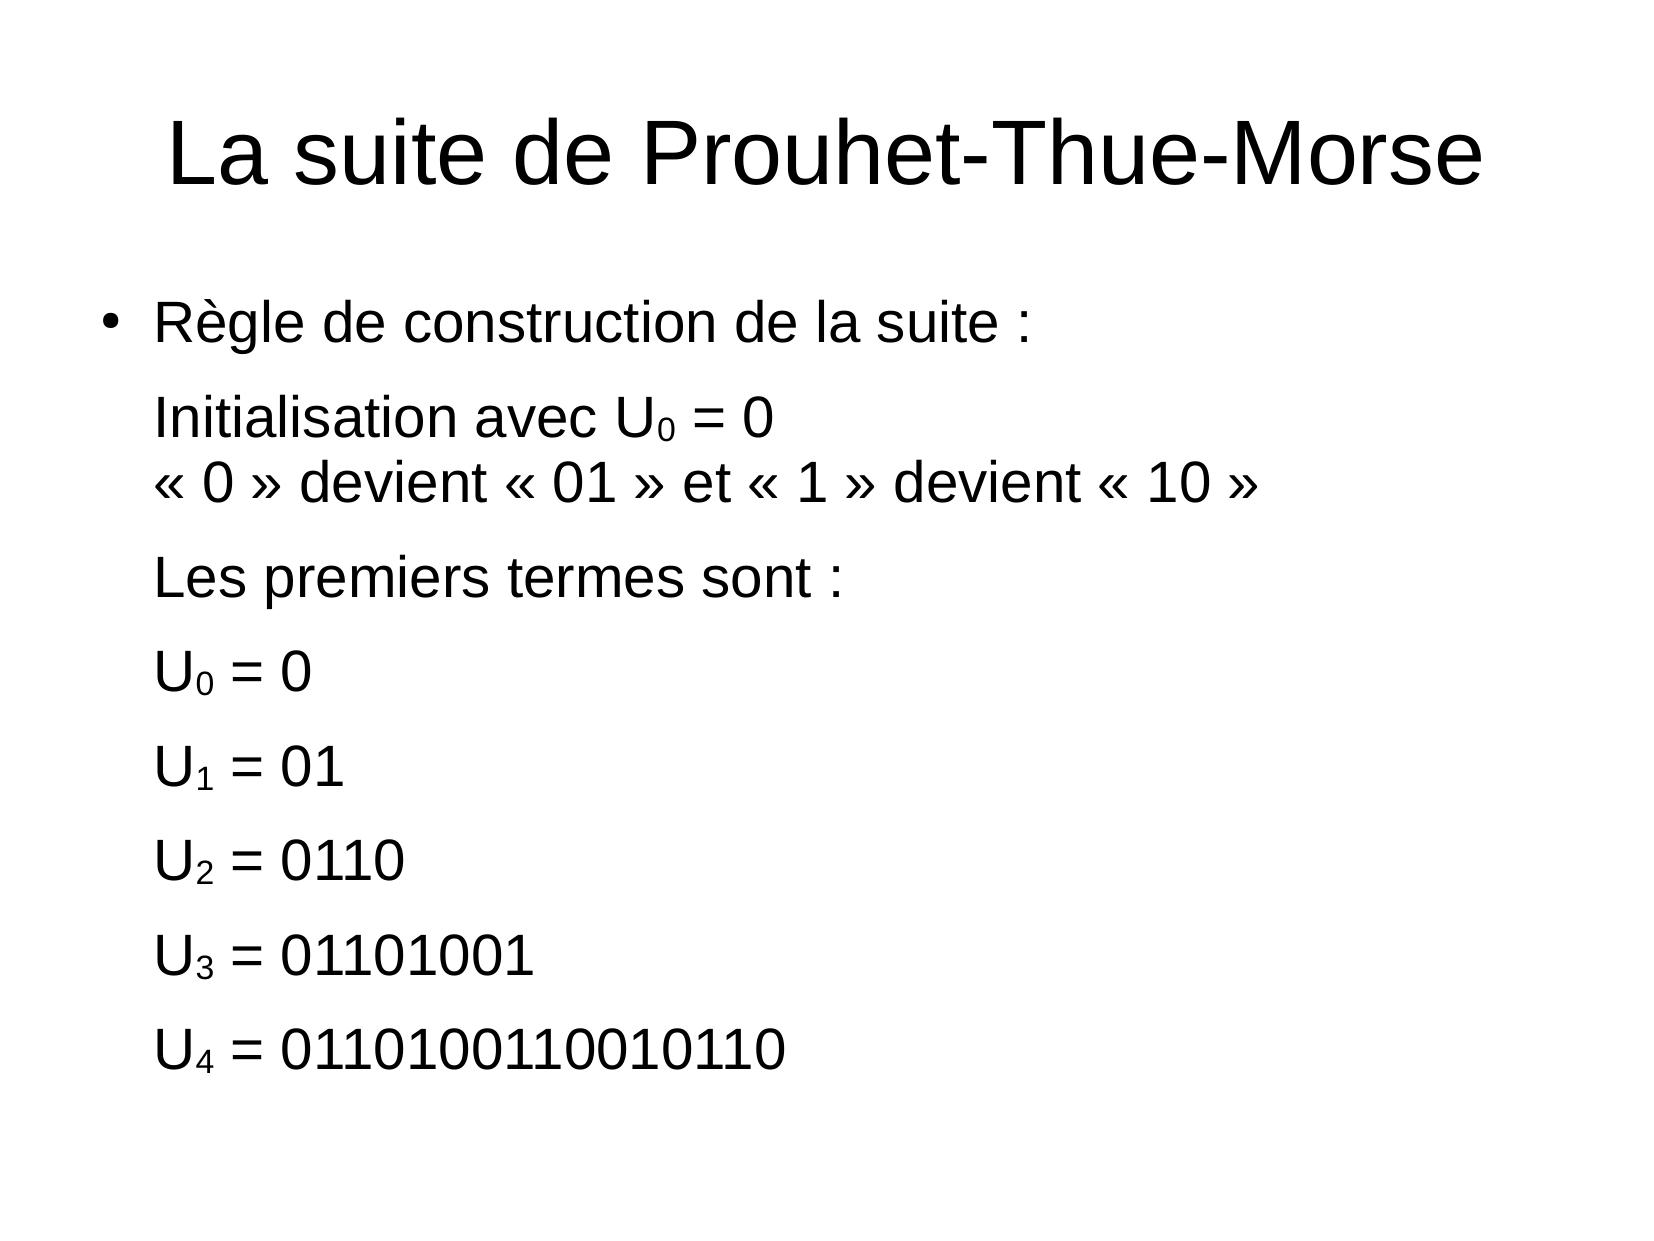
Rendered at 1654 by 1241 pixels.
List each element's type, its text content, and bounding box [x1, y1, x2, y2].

list Règle de construction de la suite : Initialisation avec U0 = 0 « 0 » devient « 01 » et « 1 » devient « 10 » Les premiers termes sont : U0 = 0 U1 = 01 U2 = 0110 U3 = 01101001 U4 = 0110100110010110 [82, 290, 1571, 1195]
title La suite de Prouhet-Thue-Morse [82, 49, 1571, 257]
